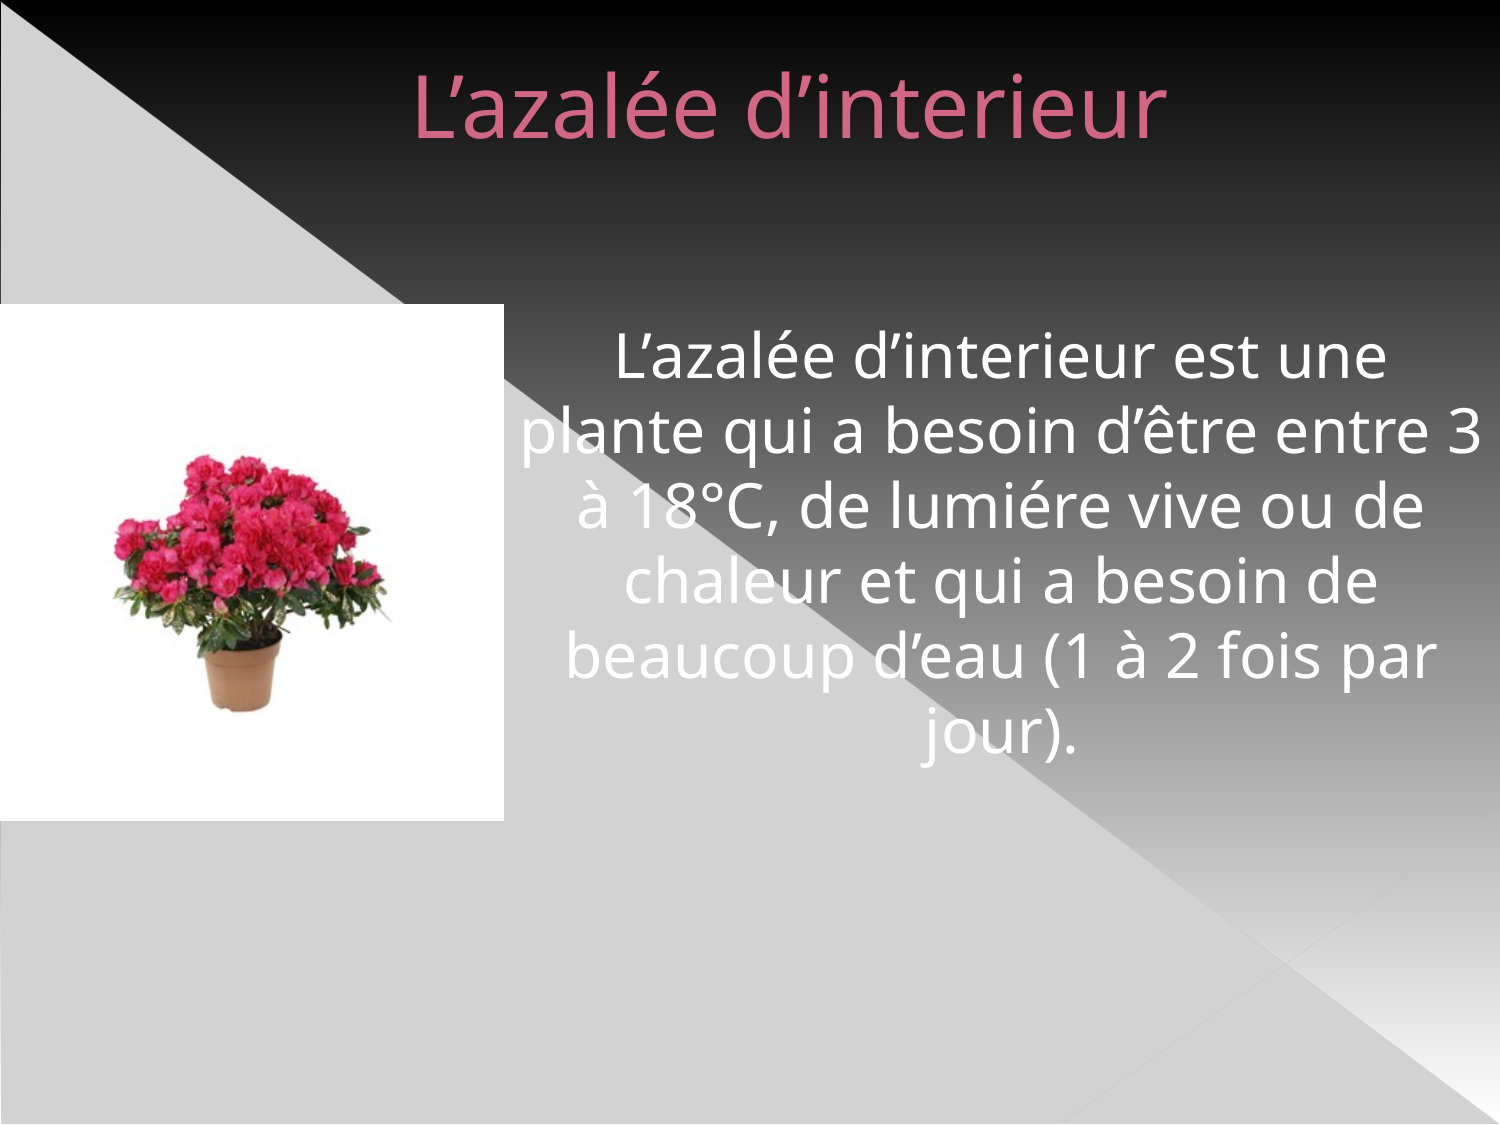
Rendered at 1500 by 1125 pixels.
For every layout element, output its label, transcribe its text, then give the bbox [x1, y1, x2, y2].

picture [0, 304, 504, 821]
list L’azalée d’interieur est une plante qui a besoin d’être entre 3 à 18°C, de lumiére vive ou de chaleur et qui a besoin de beaucoup d’eau (1 à 2 fois par jour). [504, 308, 1500, 821]
title L’azalée d’interieur [75, 43, 1425, 274]
